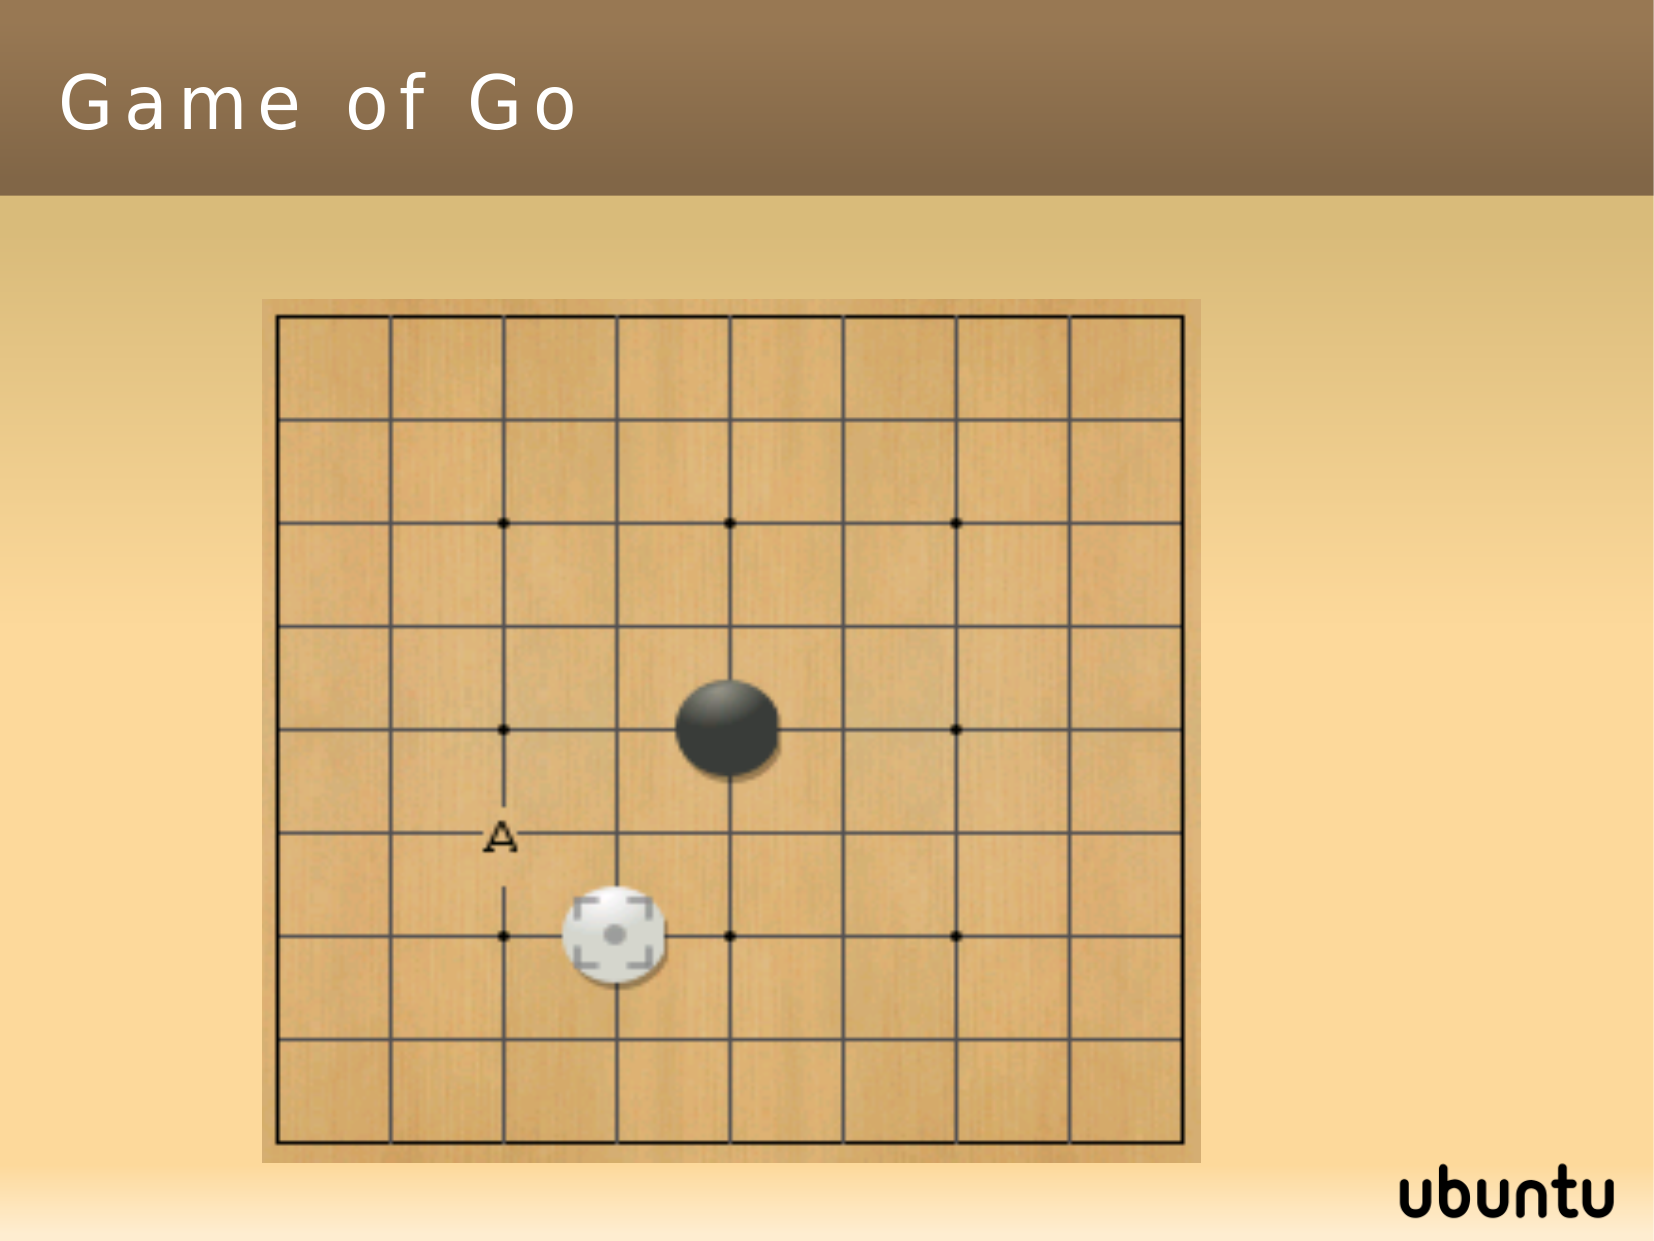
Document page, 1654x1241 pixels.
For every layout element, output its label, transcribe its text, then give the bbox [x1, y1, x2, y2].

picture [0, 0, 1654, 1241]
title Game of Go [59, 29, 1595, 178]
